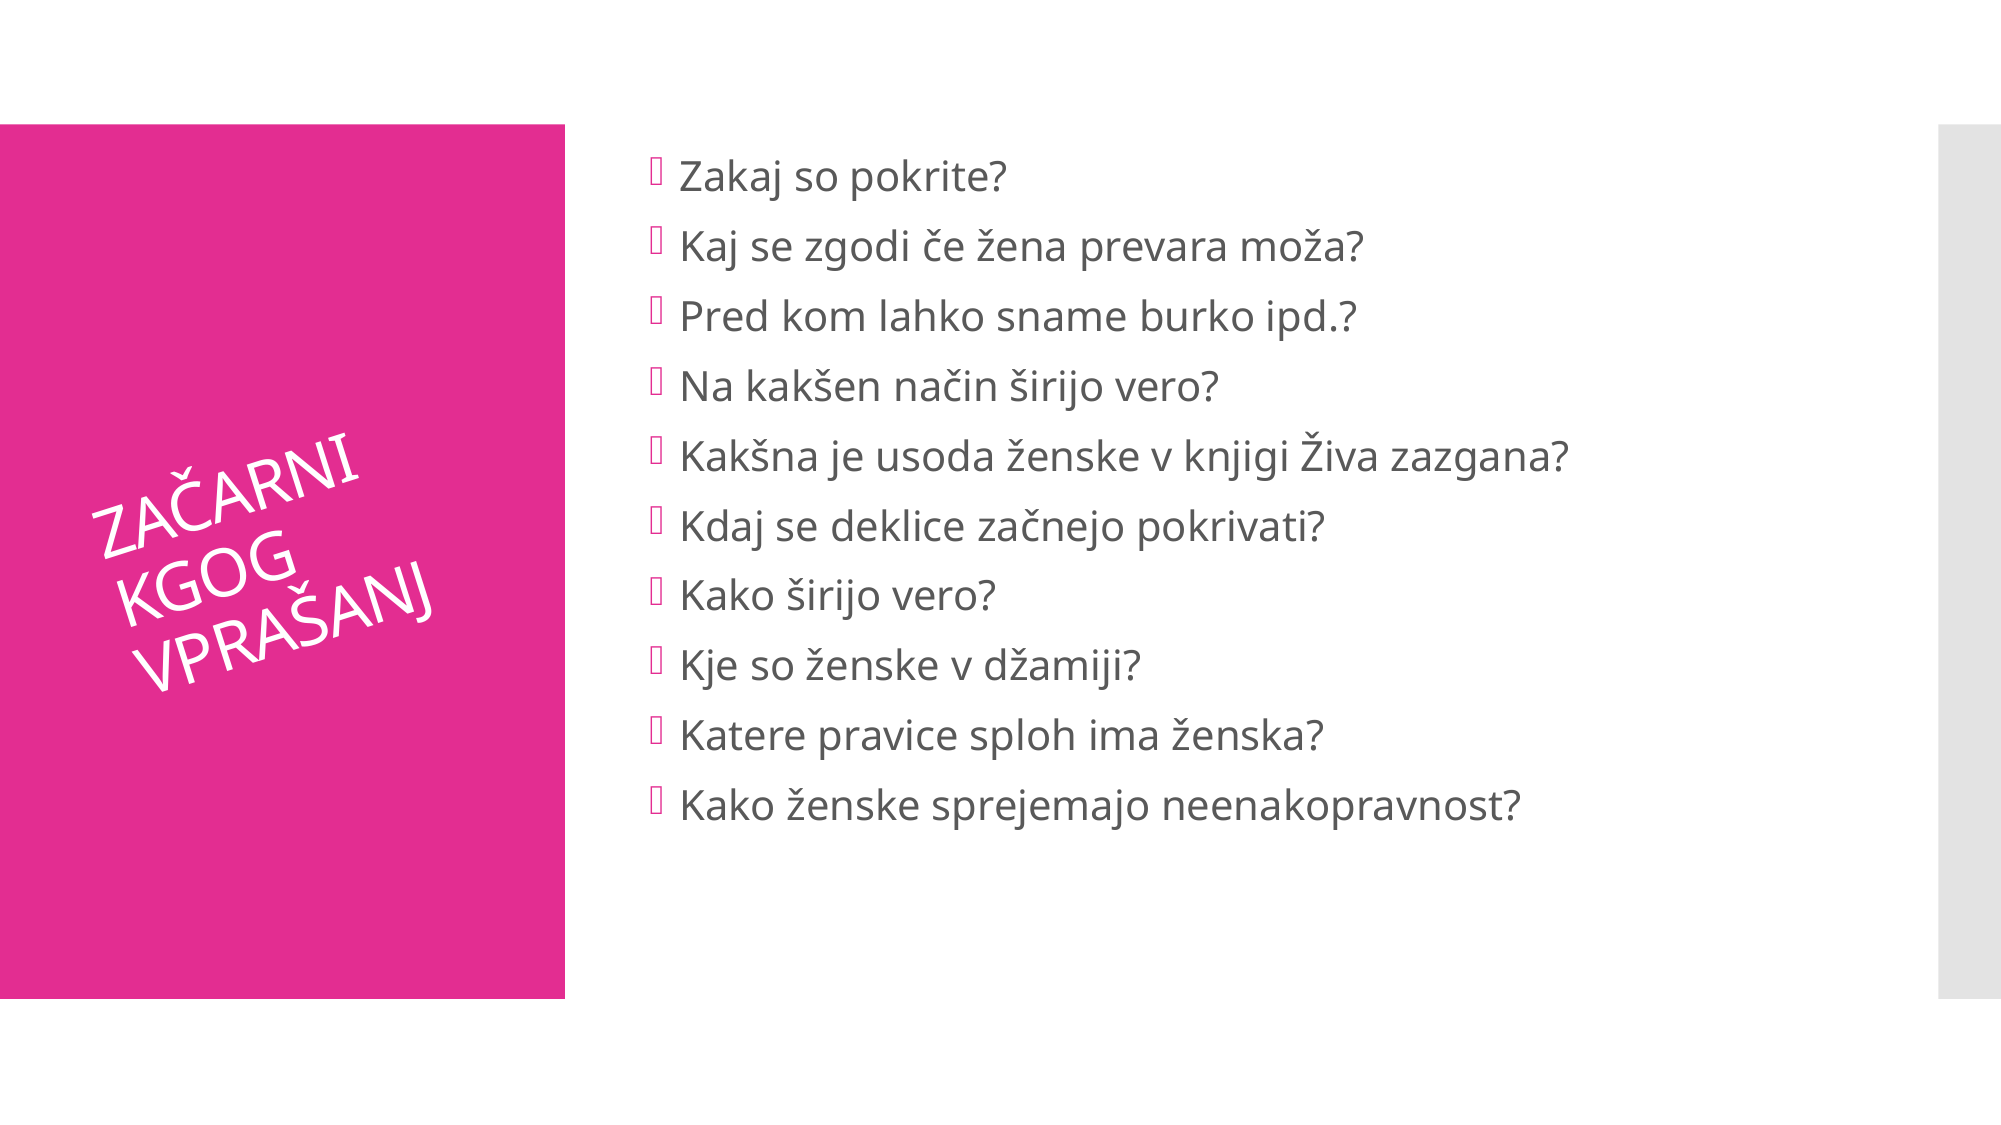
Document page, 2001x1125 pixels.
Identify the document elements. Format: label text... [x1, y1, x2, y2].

list Zakaj so pokrite? Kaj se zgodi če žena prevara moža? Pred kom lahko sname burko ipd.? Na kakšen način širijo vero? Kakšna je usoda ženske v knjigi Živa zazgana? Kdaj se deklice začnejo pokrivati? Kako širijo vero? Kje so ženske v džamiji? Katere pravice sploh ima ženska? Kako ženske sprejemajo neenakopravnost? [634, 142, 1835, 983]
title ZAČARNI KGOG VPRAŠANJ [0, 126, 582, 724]
